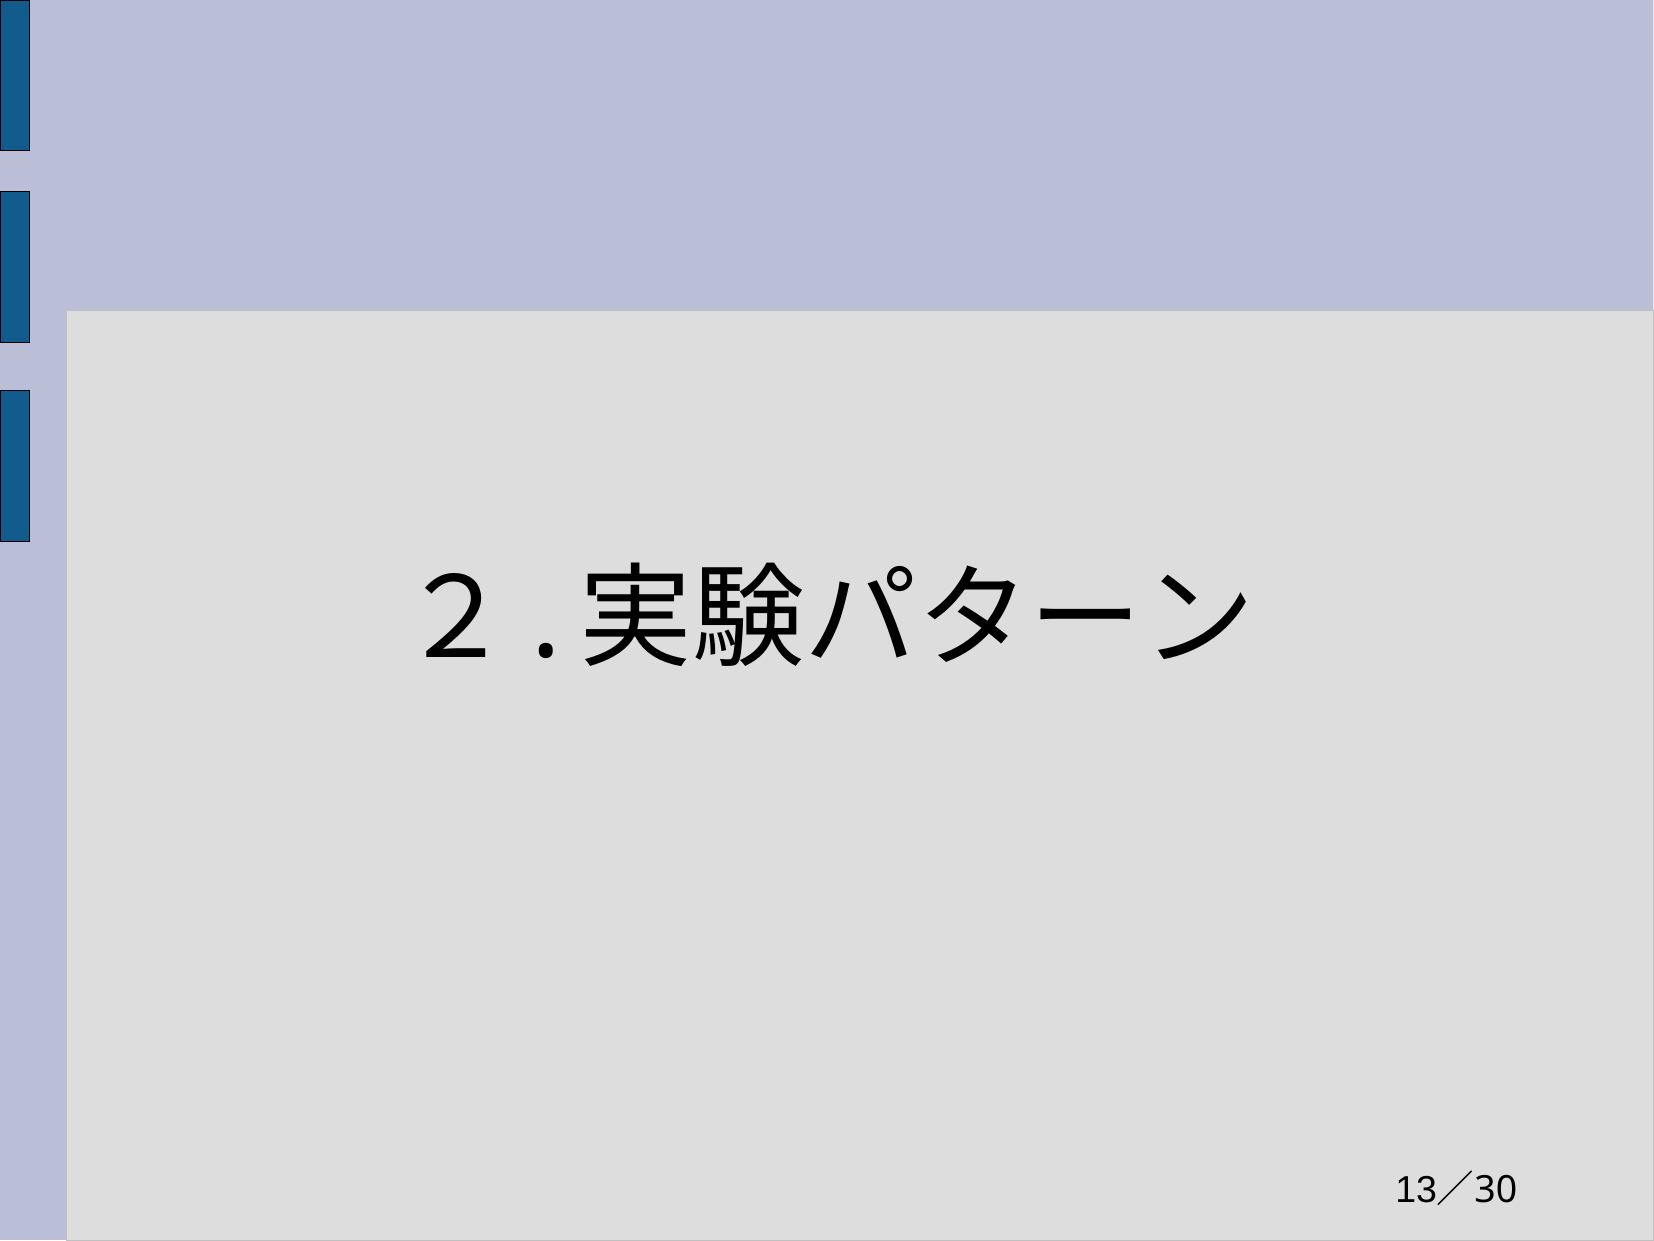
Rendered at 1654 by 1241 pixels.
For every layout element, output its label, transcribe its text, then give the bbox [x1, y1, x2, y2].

subtitle ２.実験パターン [121, 91, 1534, 1126]
